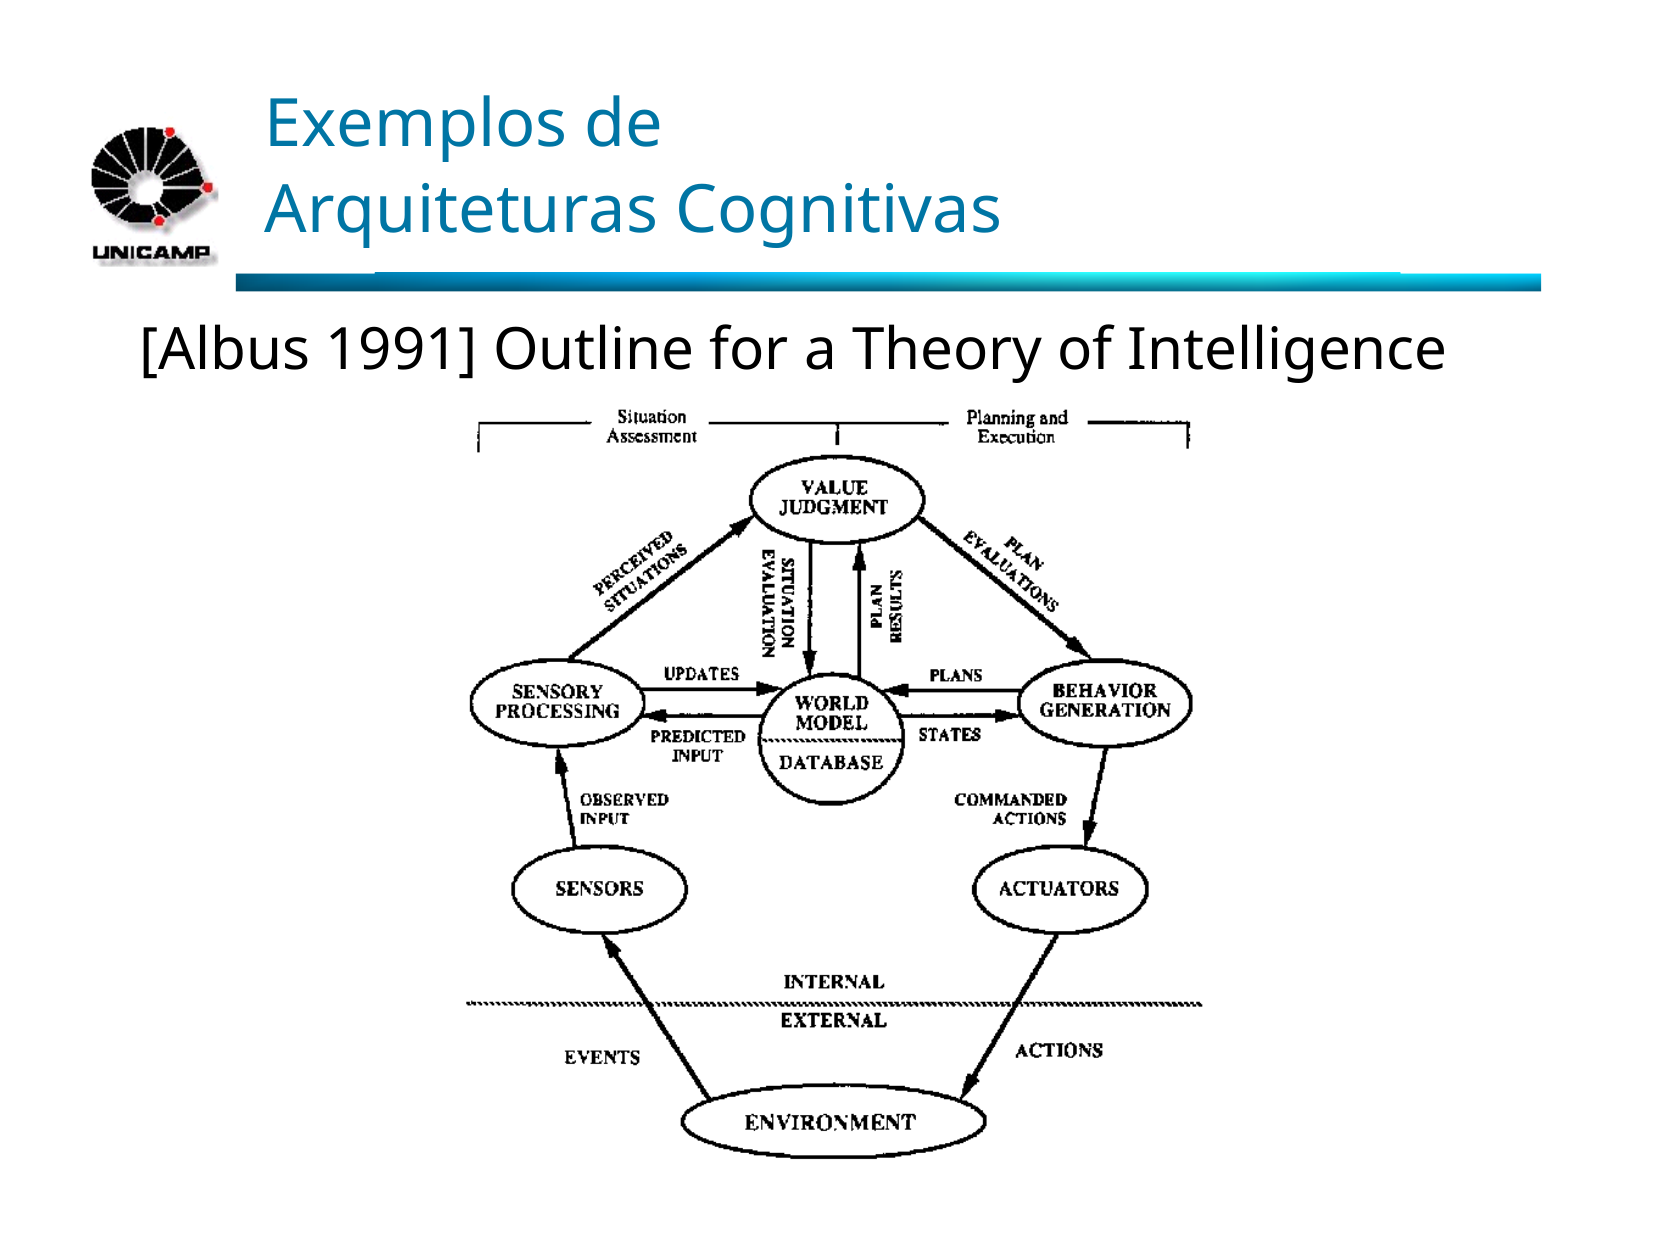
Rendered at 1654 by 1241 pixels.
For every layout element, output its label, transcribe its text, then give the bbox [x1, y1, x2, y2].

picture [442, 383, 1256, 1181]
picture [125, 272, 1654, 295]
title Exemplos de Arquiteturas Cognitivas [264, 57, 1534, 250]
list [Albus 1991] Outline for a Theory of Intelligence [121, 309, 1534, 1167]
